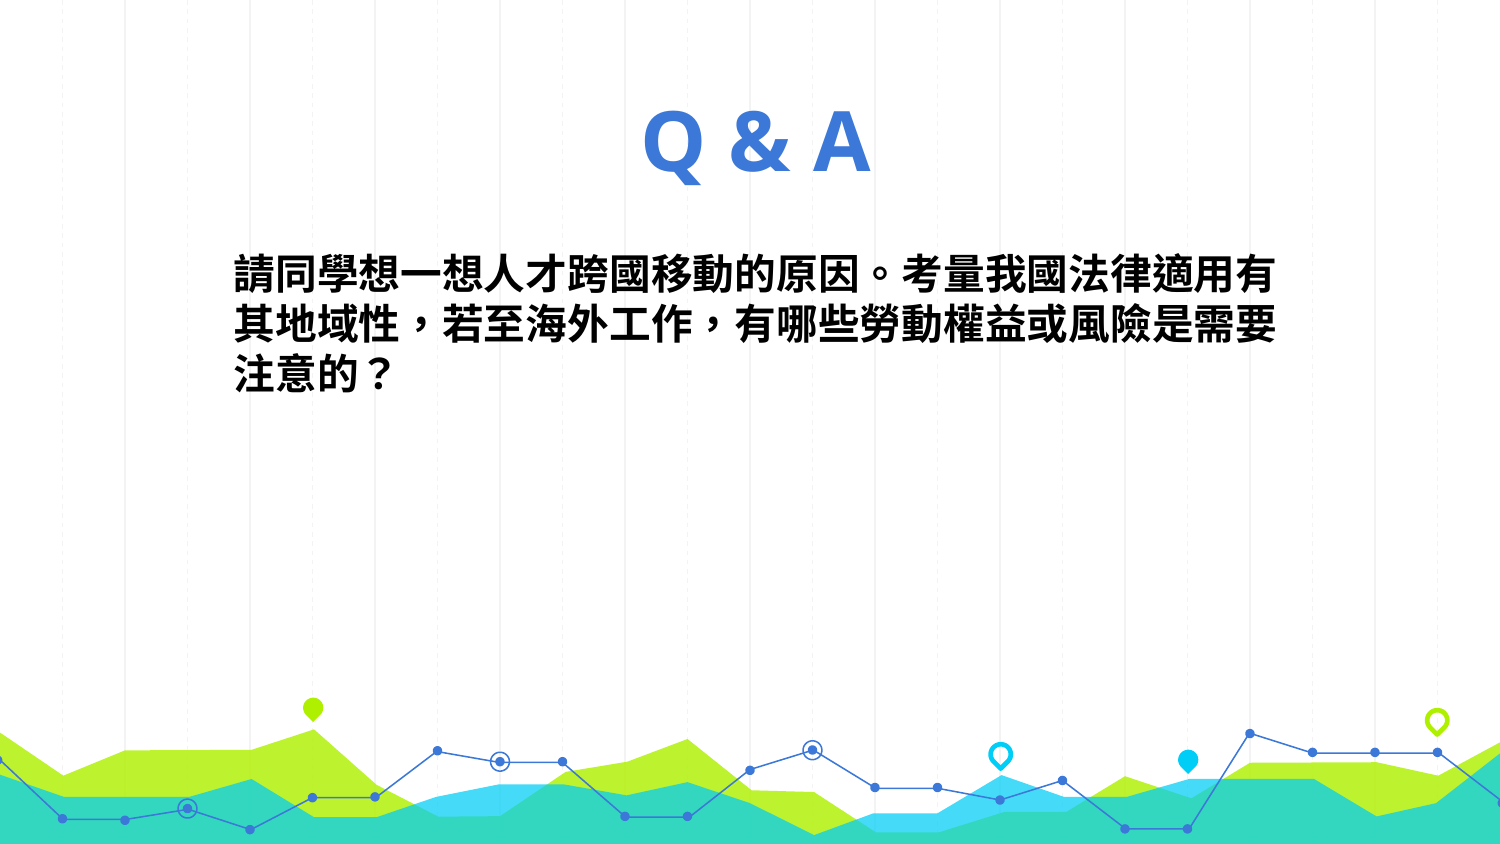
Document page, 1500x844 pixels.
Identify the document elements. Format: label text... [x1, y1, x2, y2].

text_box Q & A [88, 55, 1423, 222]
list 請同學想一想人才跨國移動的原因。考量我國法律適用有其地域性，若至海外工作，有哪些勞動權益或風險是需要注意的？ [218, 232, 1306, 694]
